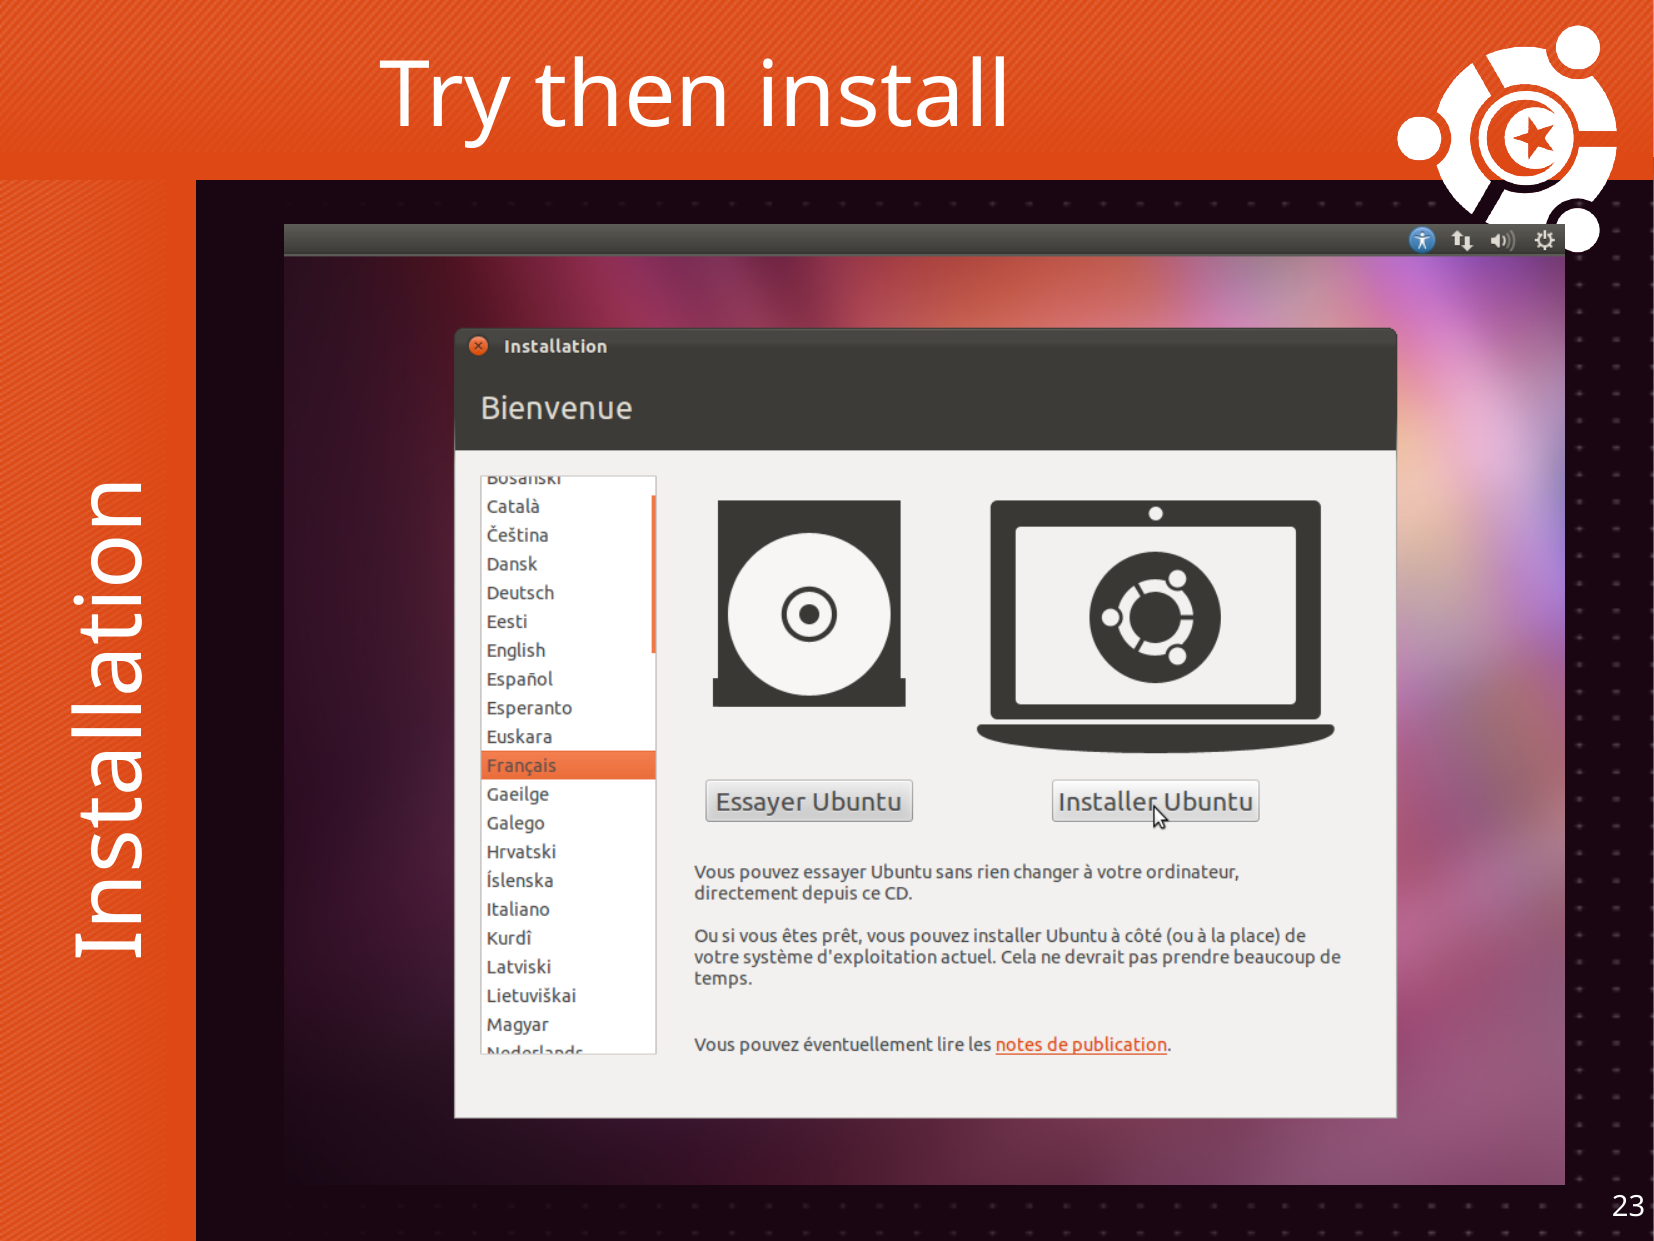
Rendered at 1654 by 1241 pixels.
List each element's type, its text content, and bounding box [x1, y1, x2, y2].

title Installation [17, 210, 196, 1229]
picture [0, 0, 1654, 1241]
title Try then install [0, 2, 1394, 181]
